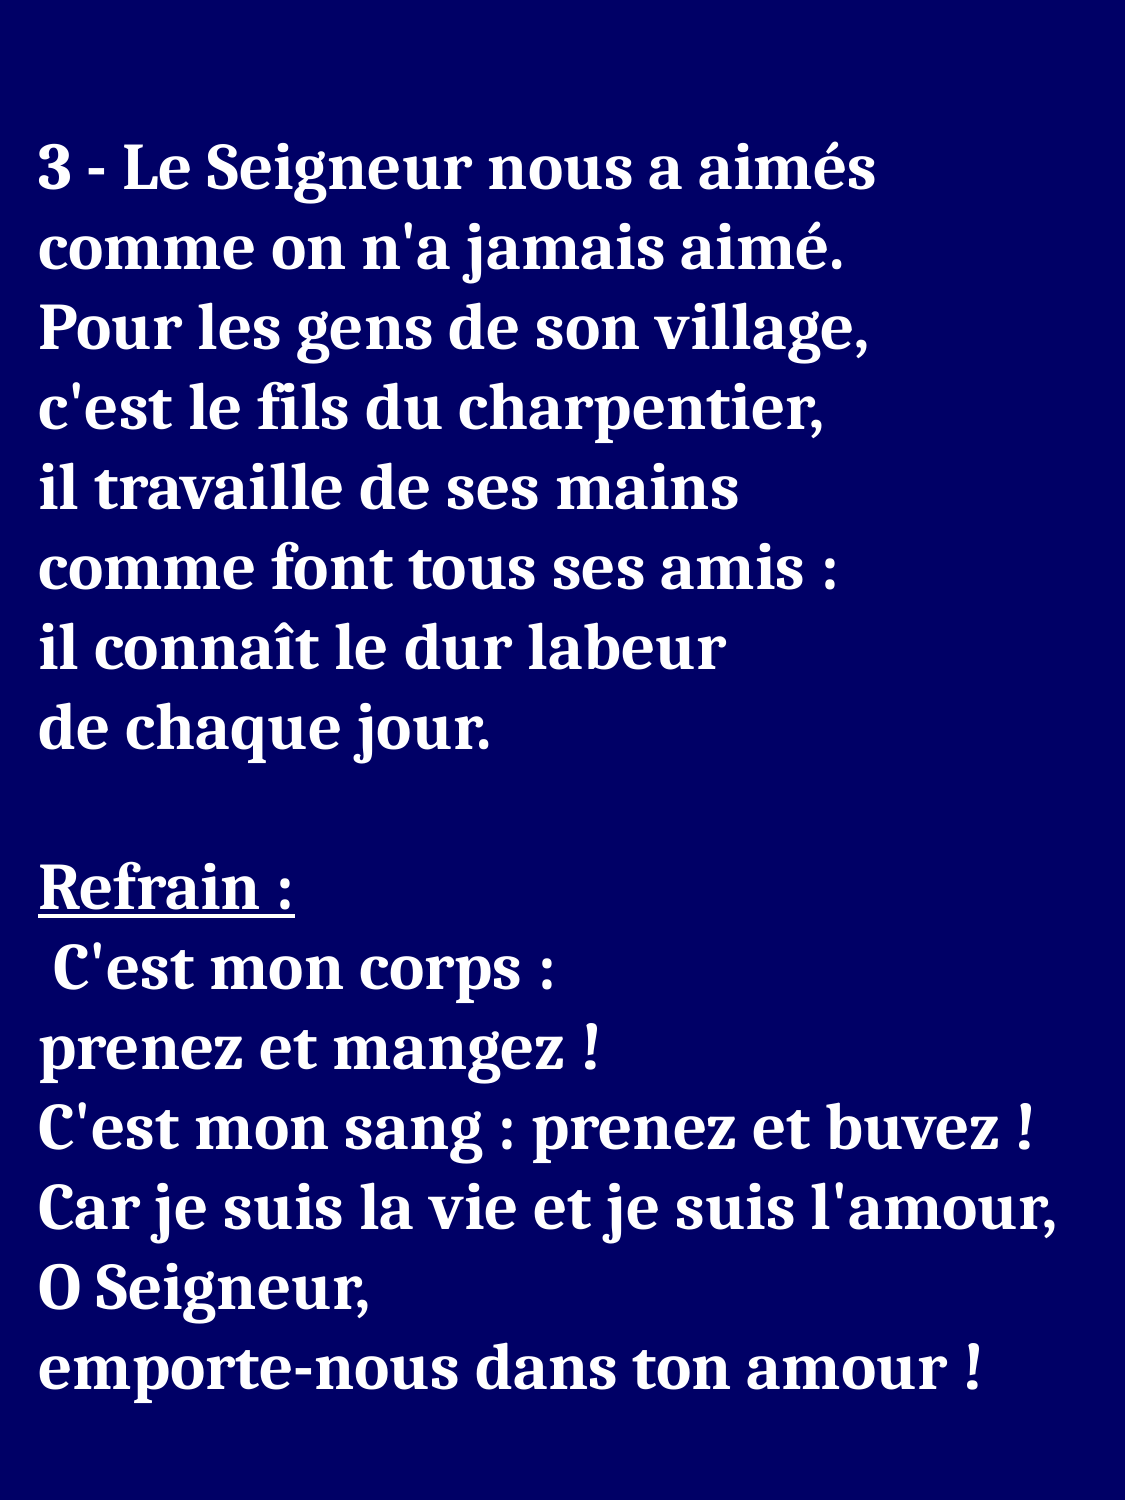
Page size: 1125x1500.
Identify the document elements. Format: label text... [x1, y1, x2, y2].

text_box 3 - Le Seigneur nous a aimés comme on n'a jamais aimé. Pour les gens de son village, c'est le fils du charpentier, il travaille de ses mains comme font tous ses amis : il connaît le dur labeur de chaque jour. Refrain : C'est mon corps : prenez et mangez ! C'est mon sang : prenez et buvez ! Car je suis la vie et je suis l'amour, O Seigneur, emporte-nous dans ton amour ! [23, 45, 1113, 1169]
